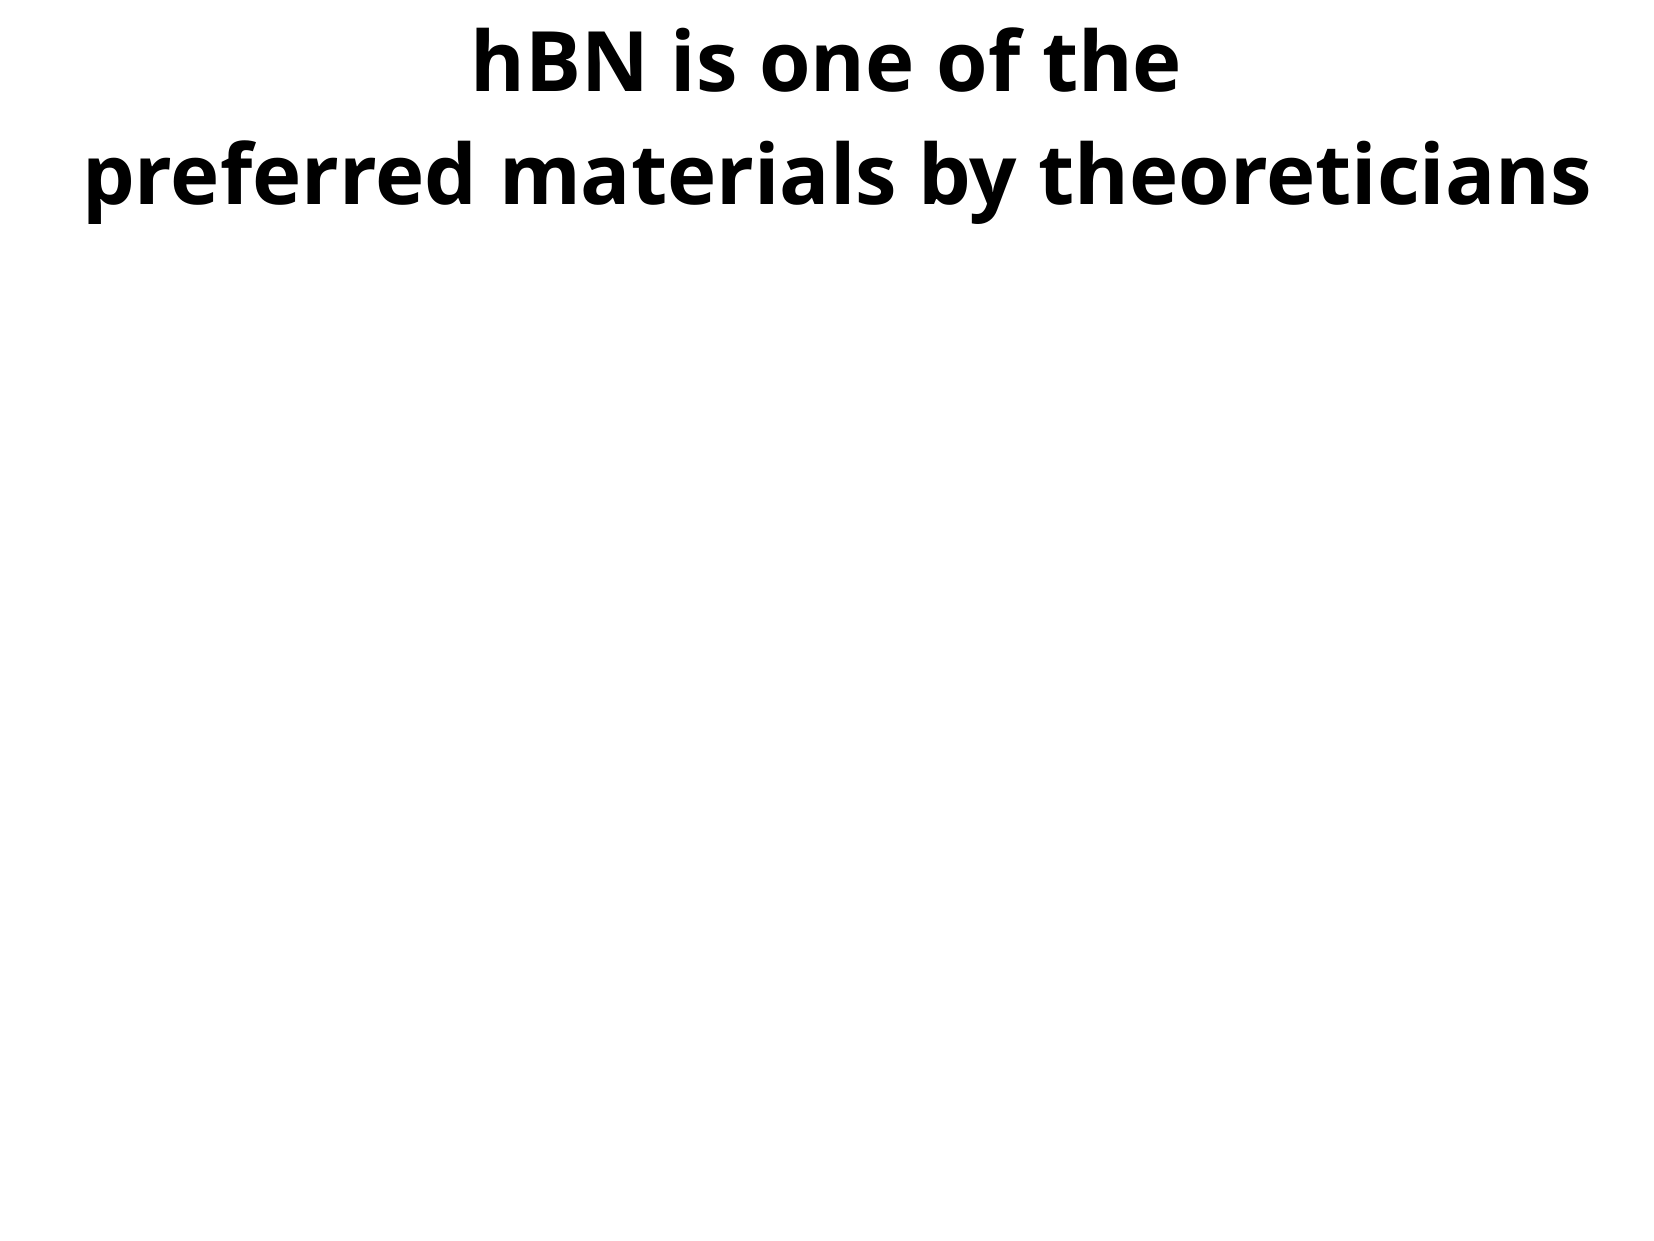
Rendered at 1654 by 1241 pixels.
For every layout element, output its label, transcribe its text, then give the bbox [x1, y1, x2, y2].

title hBN is one of the preferred materials by theoreticians [0, 0, 1654, 231]
